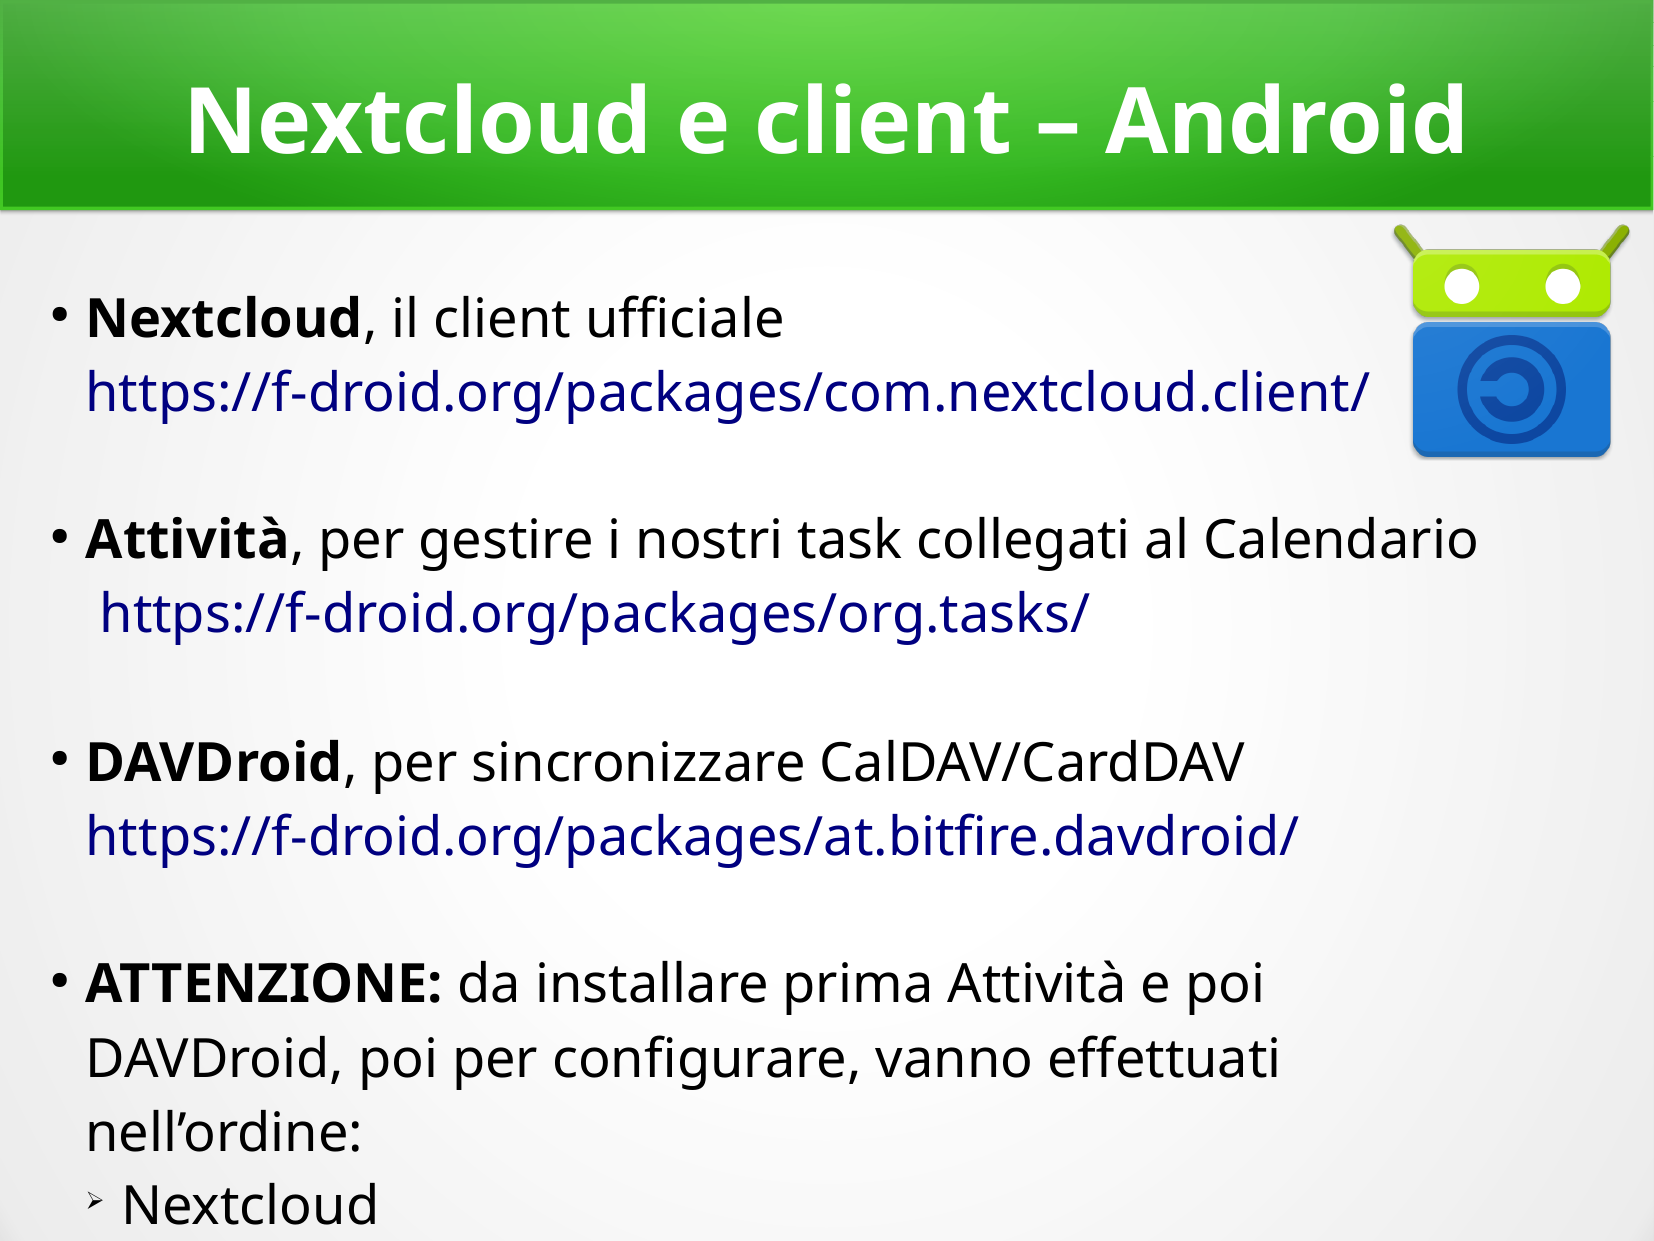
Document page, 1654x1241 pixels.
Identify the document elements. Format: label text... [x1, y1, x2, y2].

title Nextcloud e client – Android [82, 47, 1571, 189]
text_box Nextcloud, il client ufficiale https://f-droid.org/packages/com.nextcloud.client/ Attività, per gestire i nostri task collegati al Calendario https://f-droid.org/packages/org.tasks/ DAVDroid, per sincronizzare CalDAV/CardDAV https://f-droid.org/packages/at.bitfire.davdroid/ ATTENZIONE: da installare prima Attività e poi DAVDroid, poi per configurare, vanno effettuati nell’ordine: Nextcloud DAVDroid (partendo da Nextcloud) Attività (si configura, “collegandosi” con DAVDroid) [35, 271, 1501, 1197]
picture [1387, 218, 1636, 467]
